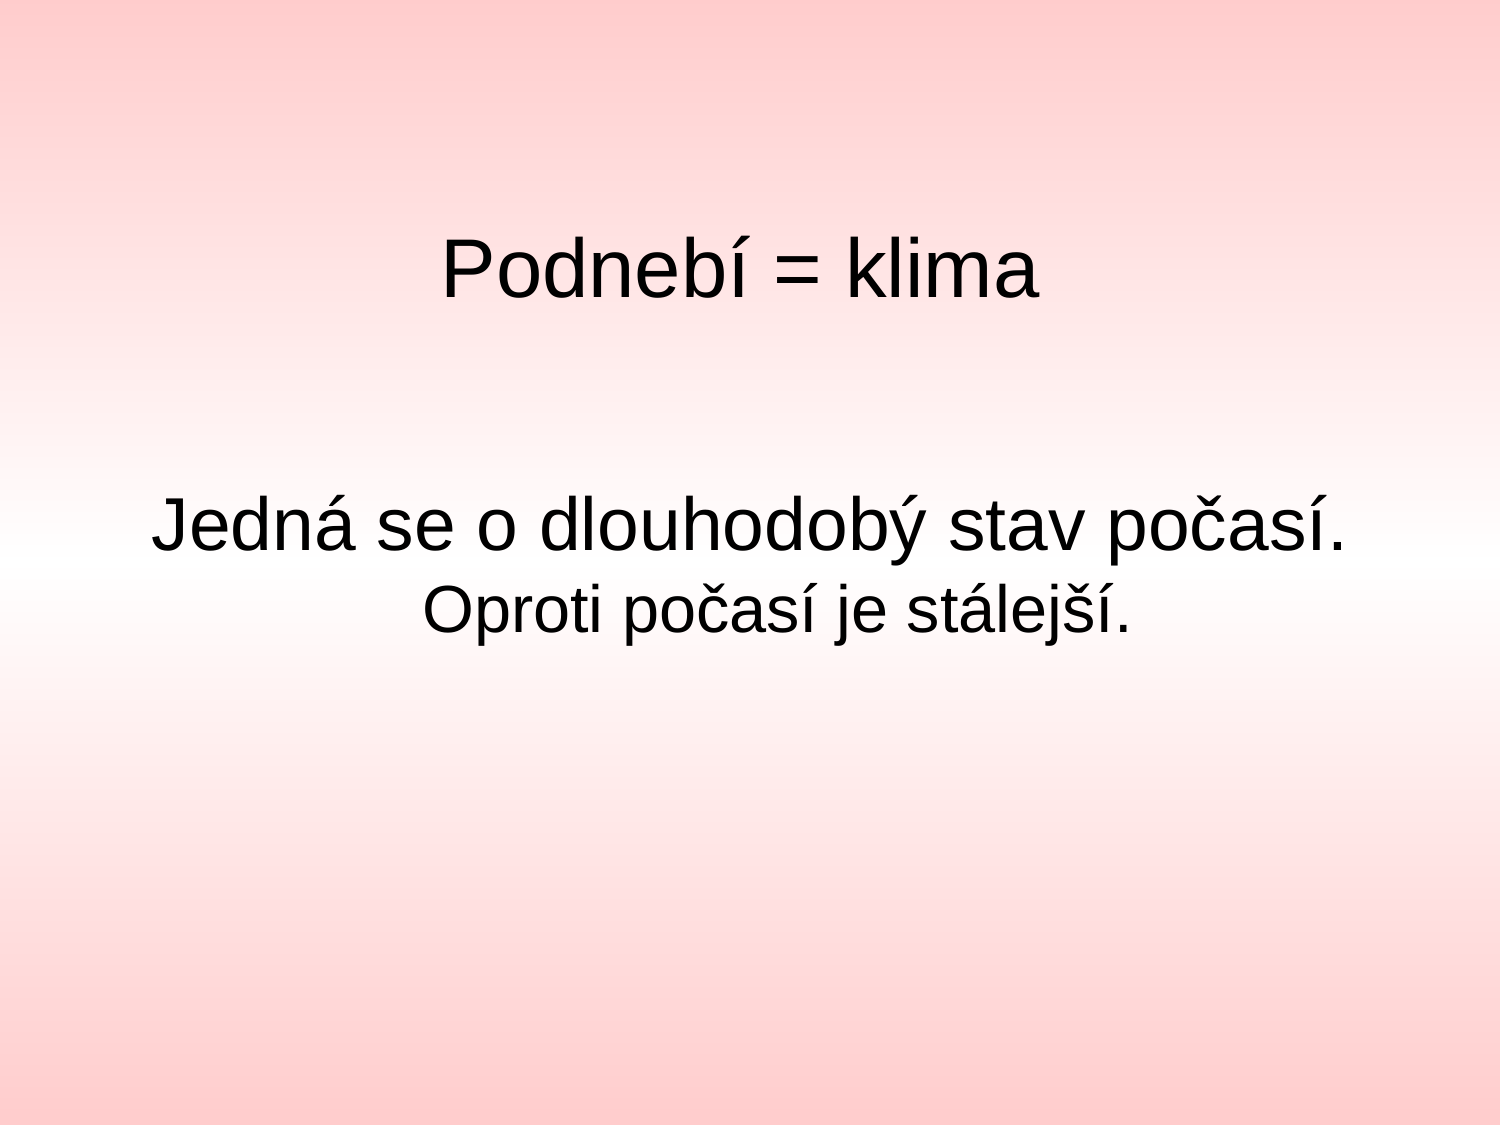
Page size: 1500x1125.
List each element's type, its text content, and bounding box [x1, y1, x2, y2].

list Jedná se o dlouhodobý stav počasí. Oproti počasí je stálejší. [75, 467, 1426, 1005]
title Podnebí = klima [76, 206, 1427, 422]
